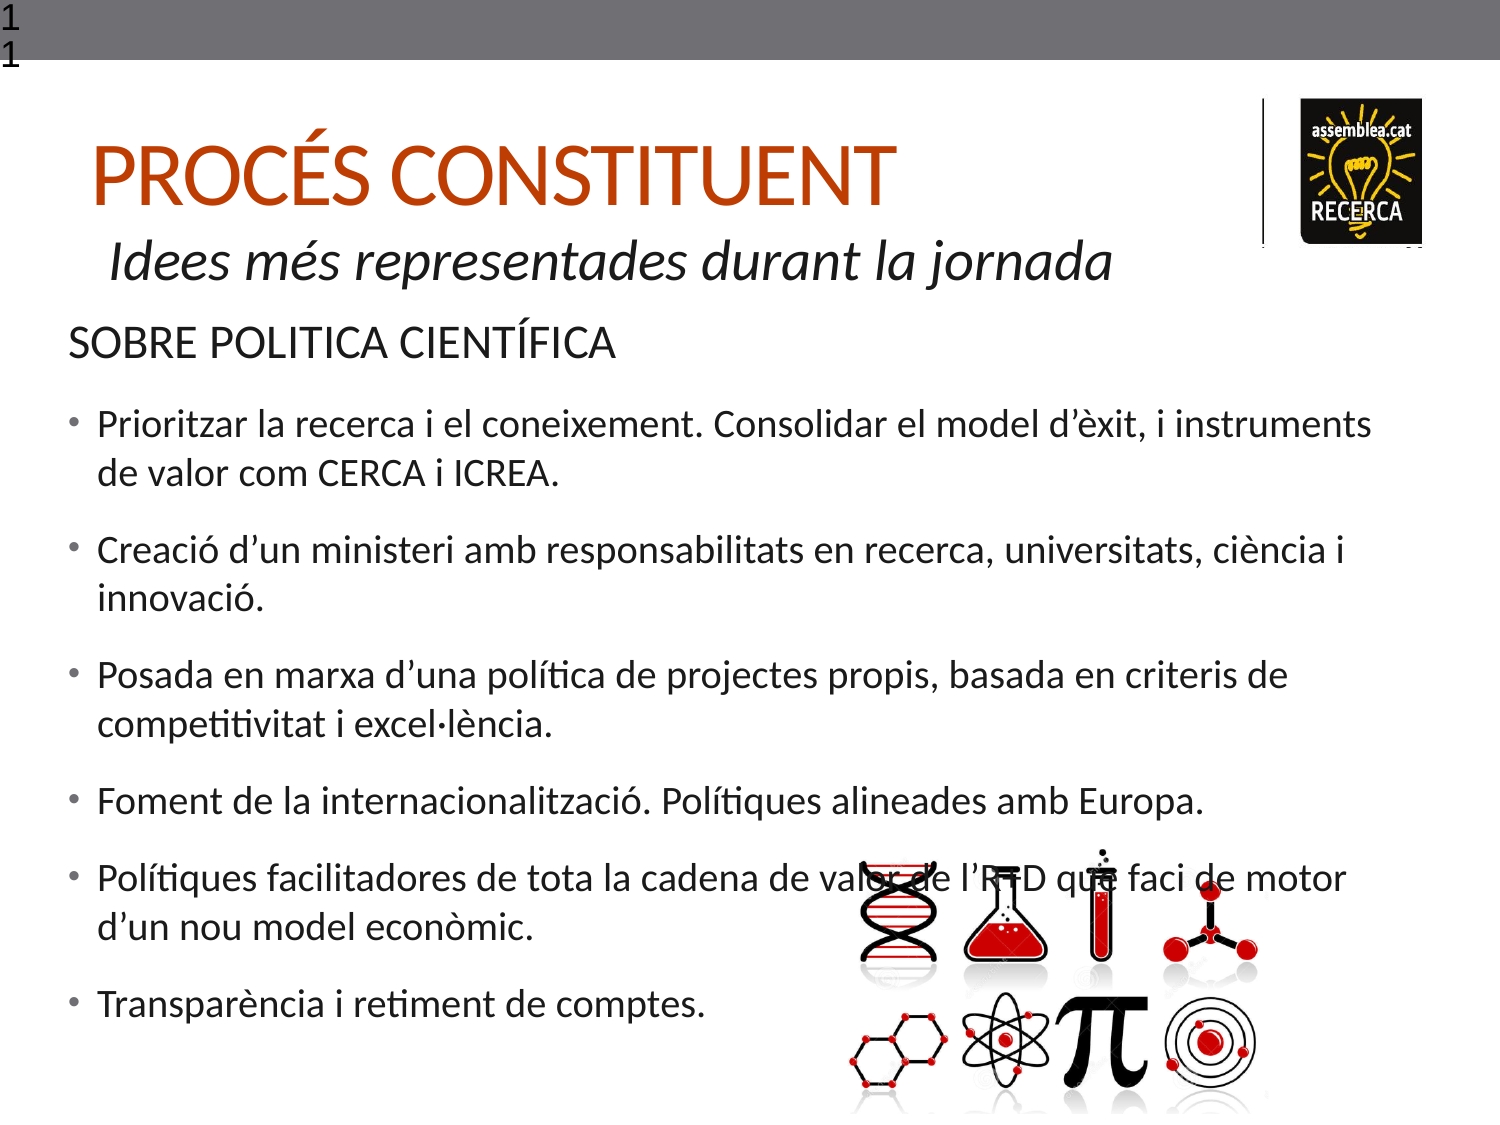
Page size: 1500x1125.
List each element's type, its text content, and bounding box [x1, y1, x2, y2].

picture [837, 1035, 1269, 1114]
title PROCÉS CONSTITUENT [75, 87, 1425, 250]
list SOBRE POLITICA CIENTÍFICA Prioritzar la recerca i el coneixement. Consolidar el model d’èxit, i instruments de valor com CERCA i ICREA. Creació d’un ministeri amb responsabilitats en recerca, universitats, ciència i innovació. Posada en marxa d’una política de projectes propis, basada en criteris de competitivitat i excel·lència. Foment de la internacionalització. Polítiques alineades amb Europa. Polítiques facilitadores de tota la cadena de valor de l’R+D que faci de motor d’un nou model econòmic. Transparència i retiment de comptes. [53, 302, 1432, 1035]
picture [1262, 90, 1429, 248]
text_box Idees més representades durant la jornada [93, 215, 1131, 300]
